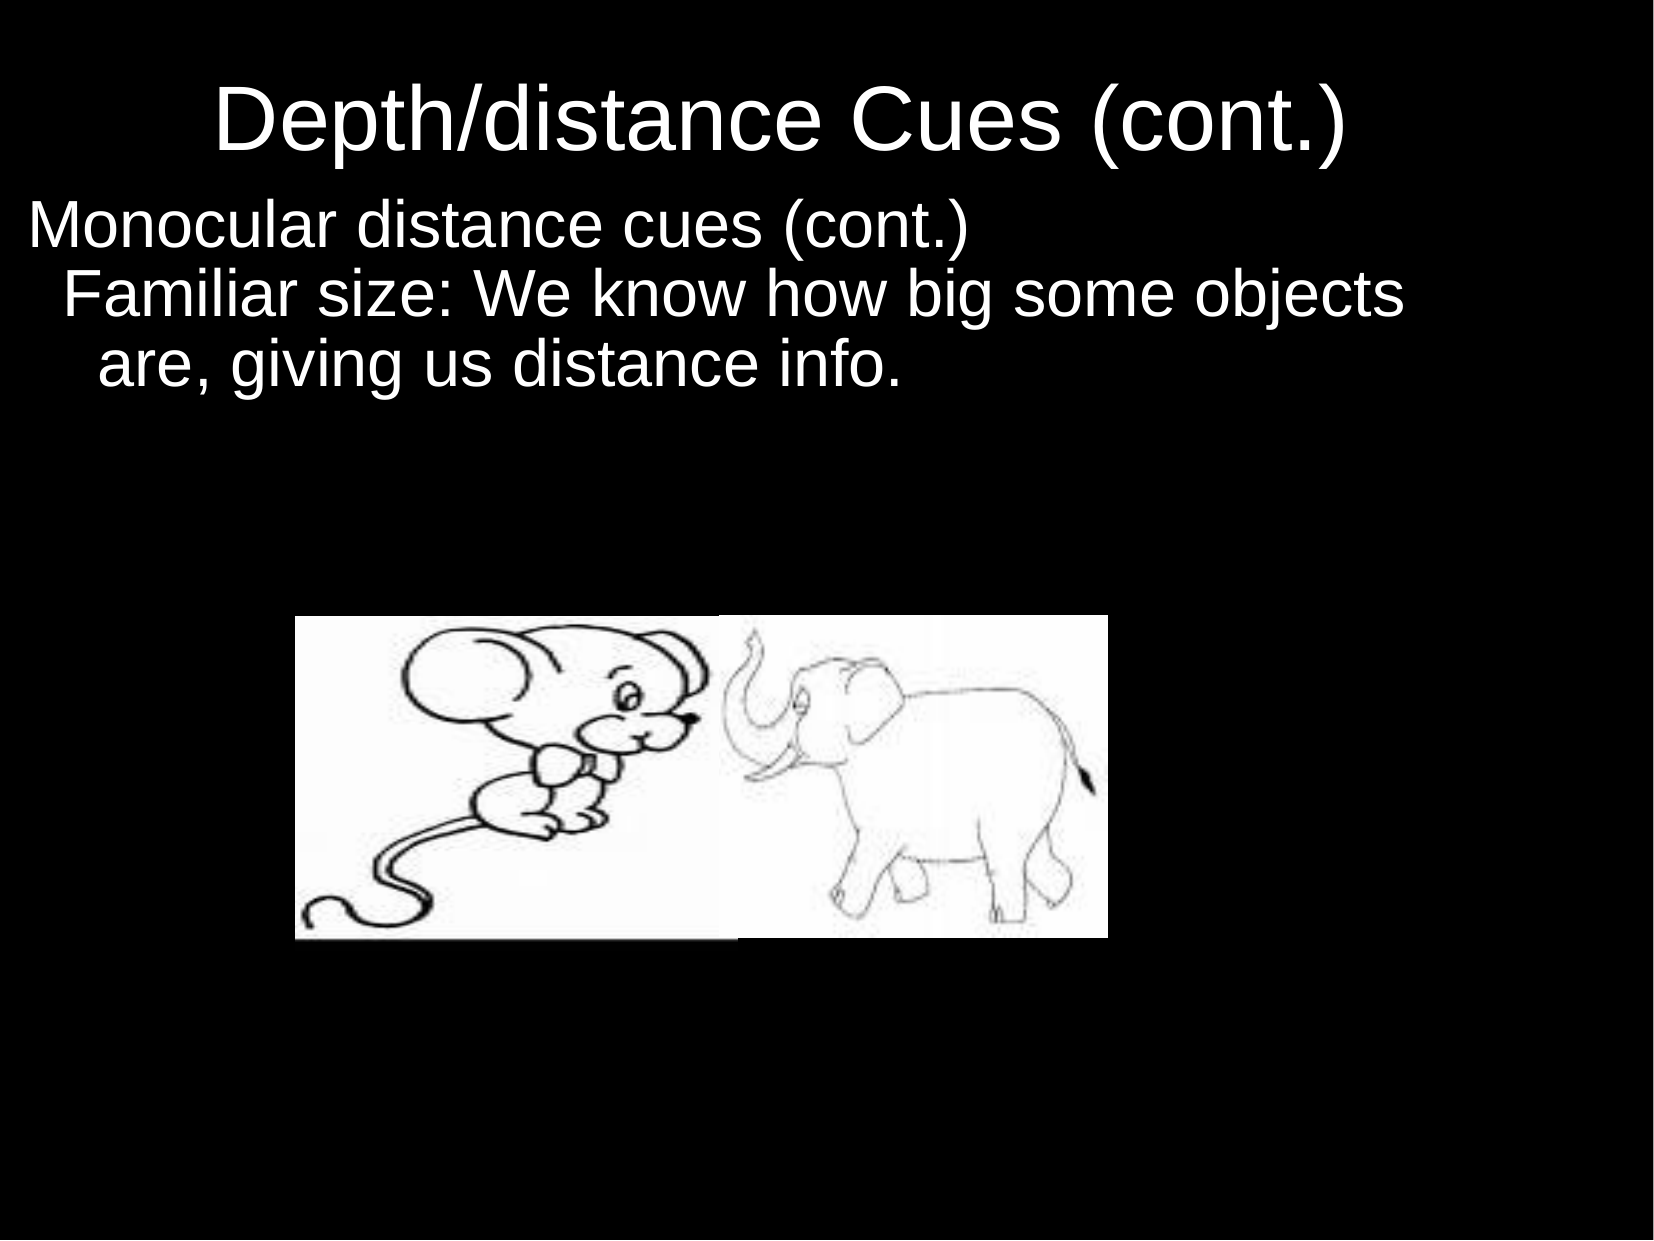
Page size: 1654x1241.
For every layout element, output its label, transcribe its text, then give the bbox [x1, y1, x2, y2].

text_box Monocular distance cues (cont.) Familiar size: We know how big some objects are, giving us distance info. [27, 191, 1516, 401]
title Depth/distance Cues (cont.) [37, 17, 1526, 226]
picture [295, 615, 1108, 951]
